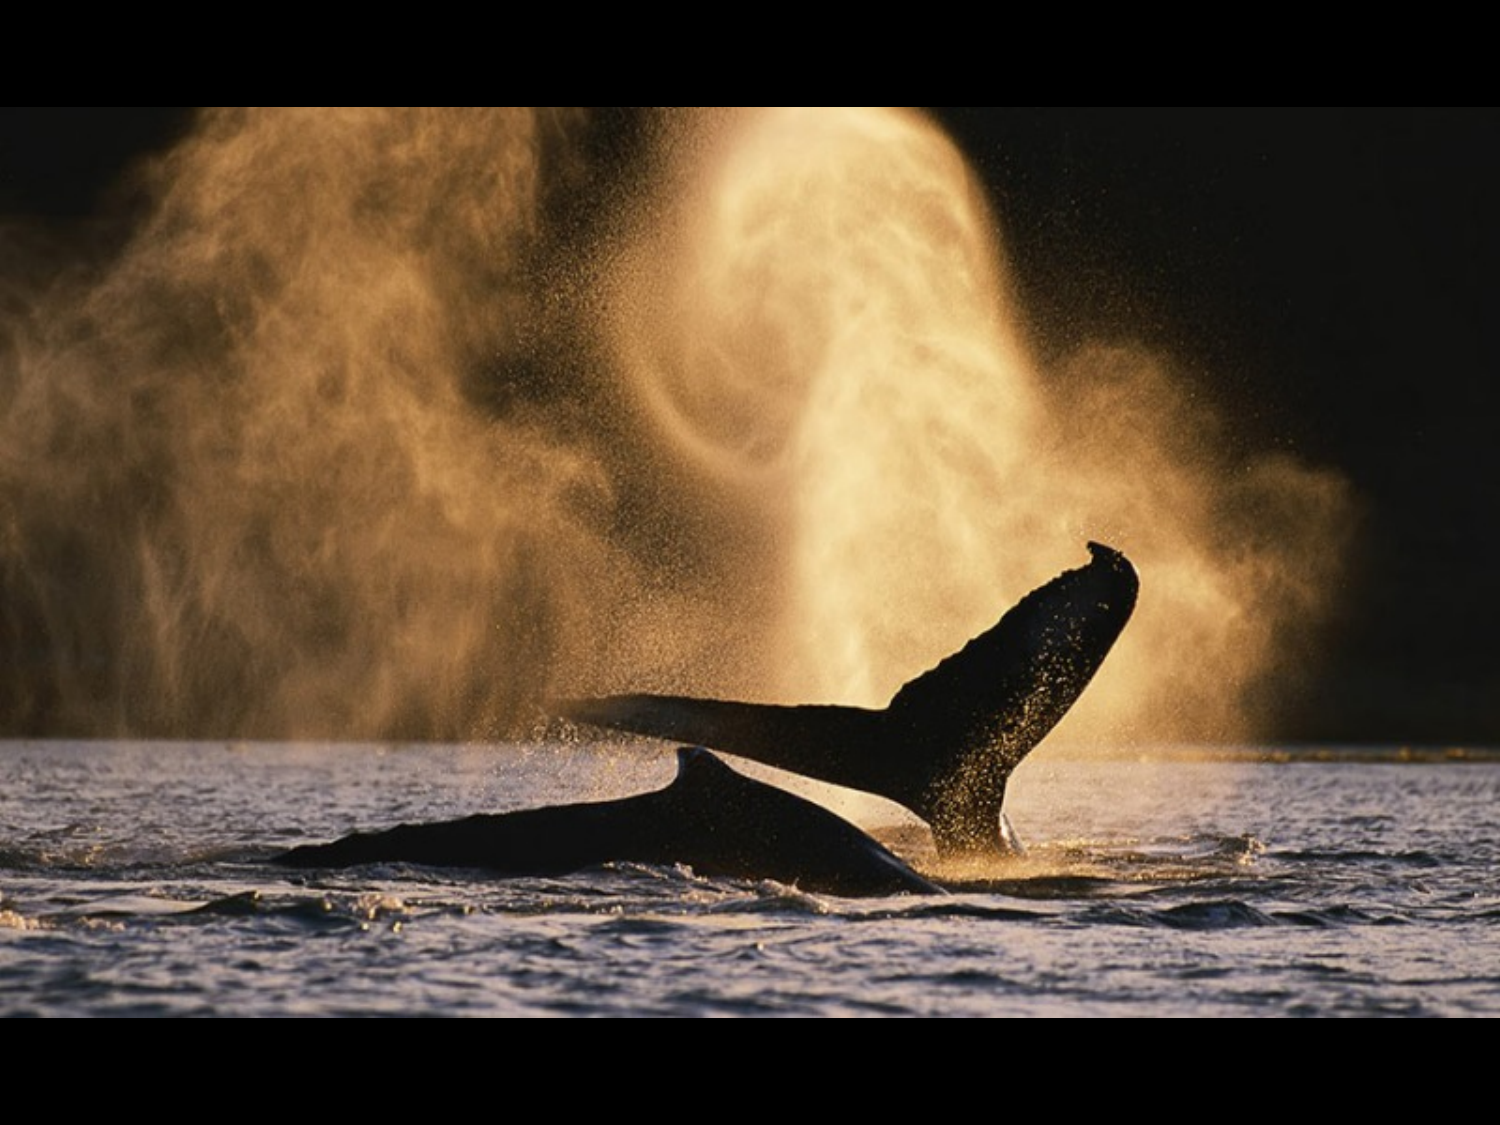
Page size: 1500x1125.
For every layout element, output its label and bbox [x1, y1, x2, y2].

picture [0, 107, 1500, 1018]
